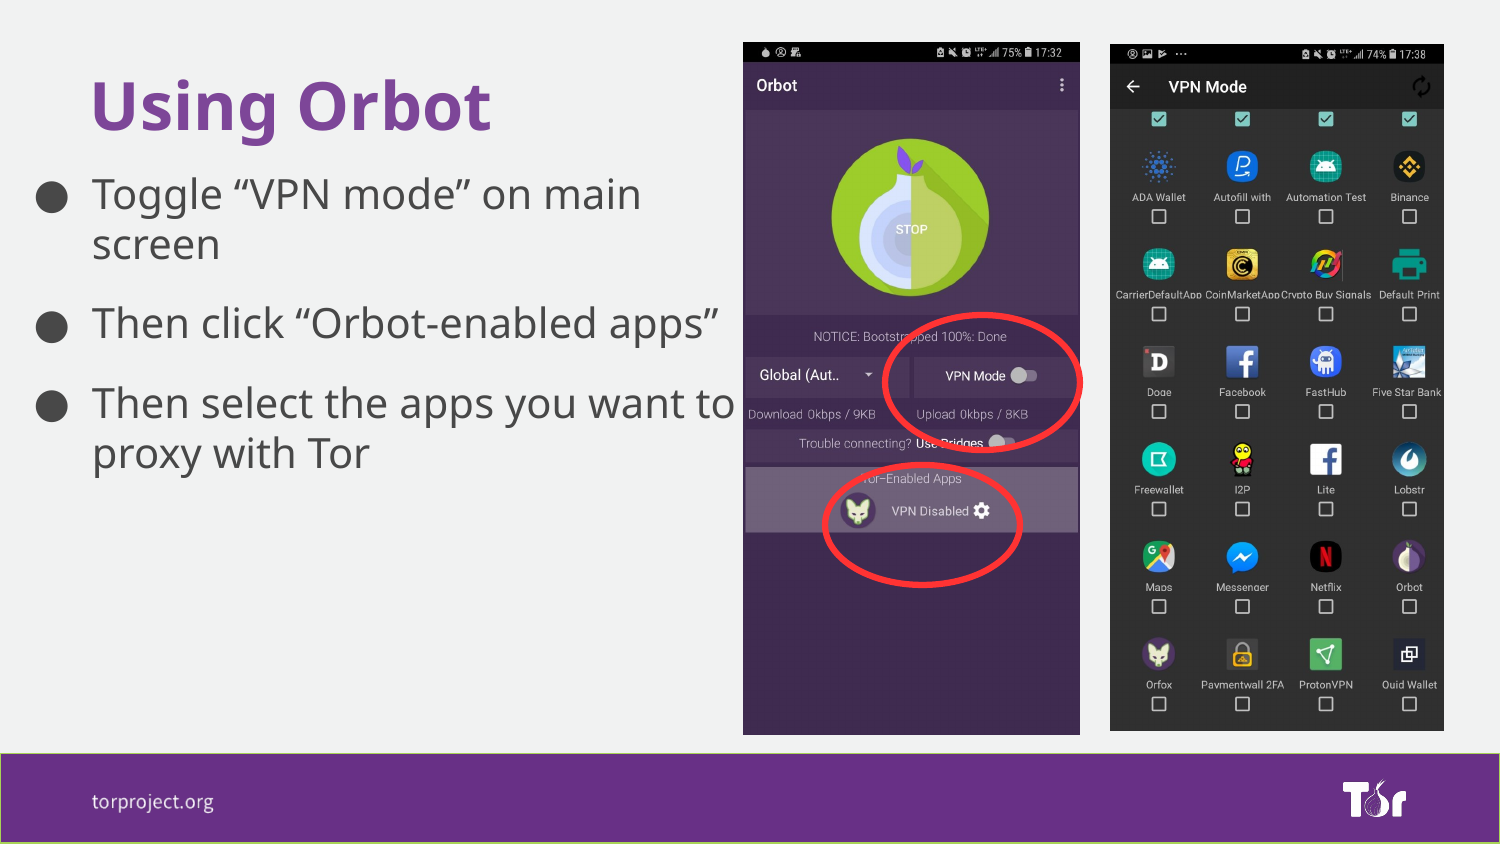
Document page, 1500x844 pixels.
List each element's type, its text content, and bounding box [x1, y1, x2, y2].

picture [75, 780, 604, 821]
picture [1110, 44, 1444, 731]
picture [743, 174, 1080, 735]
text_box Toggle “VPN mode” on main screen Then click “Orbot-enabled apps” Then select the apps you want to proxy with Tor [2, 160, 768, 700]
picture [1343, 778, 1406, 817]
text_box Using Orbot [74, 33, 1425, 174]
picture [889, 319, 1076, 446]
